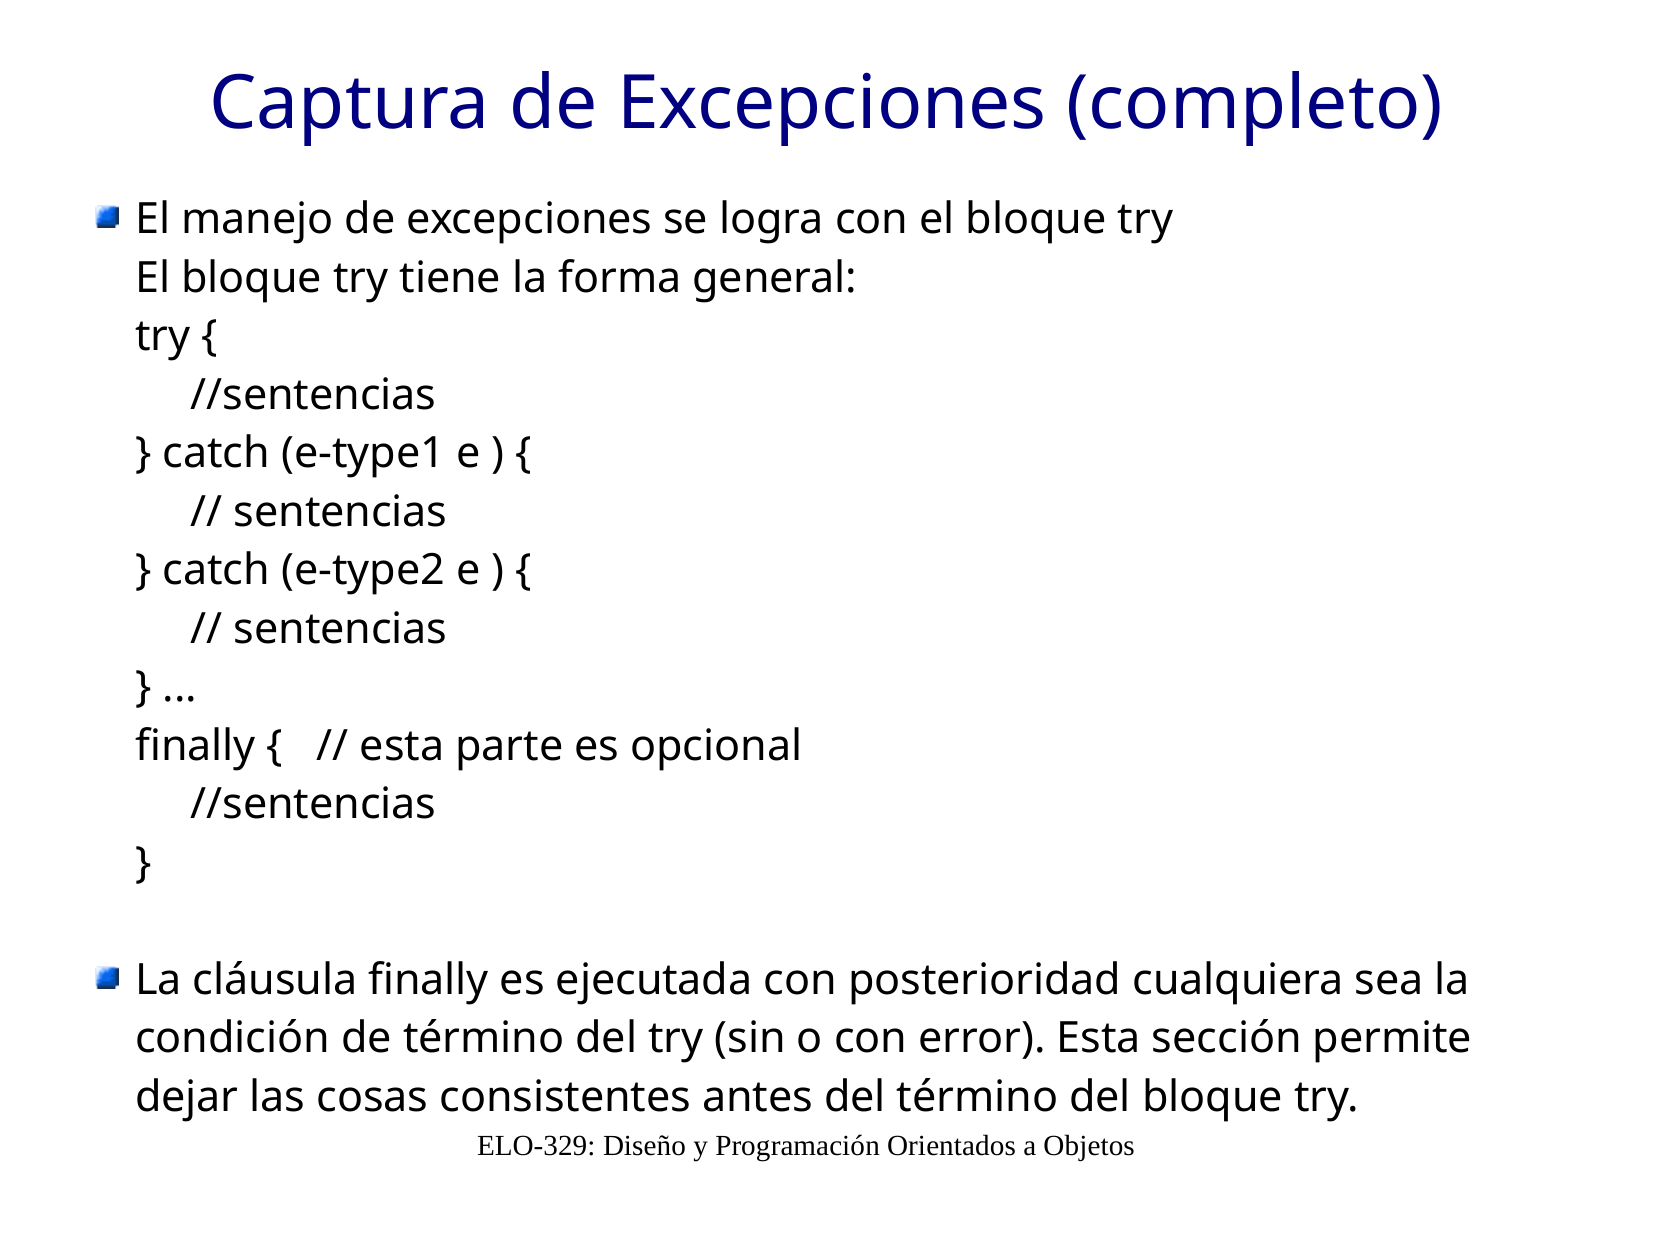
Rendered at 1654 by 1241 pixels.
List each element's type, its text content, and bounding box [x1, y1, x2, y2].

list El manejo de excepciones se logra con el bloque try El bloque try tiene la forma general: try { //sentencias } catch (e-type1 e ) { // sentencias } catch (e-type2 e ) { // sentencias } ... finally { // esta parte es opcional //sentencias } La cláusula finally es ejecutada con posterioridad cualquiera sea la condición de término del try (sin o con error). Esta sección permite dejar las cosas consistentes antes del término del bloque try. [82, 187, 1571, 1126]
title Captura de Excepciones (completo)‏ [82, 50, 1571, 149]
